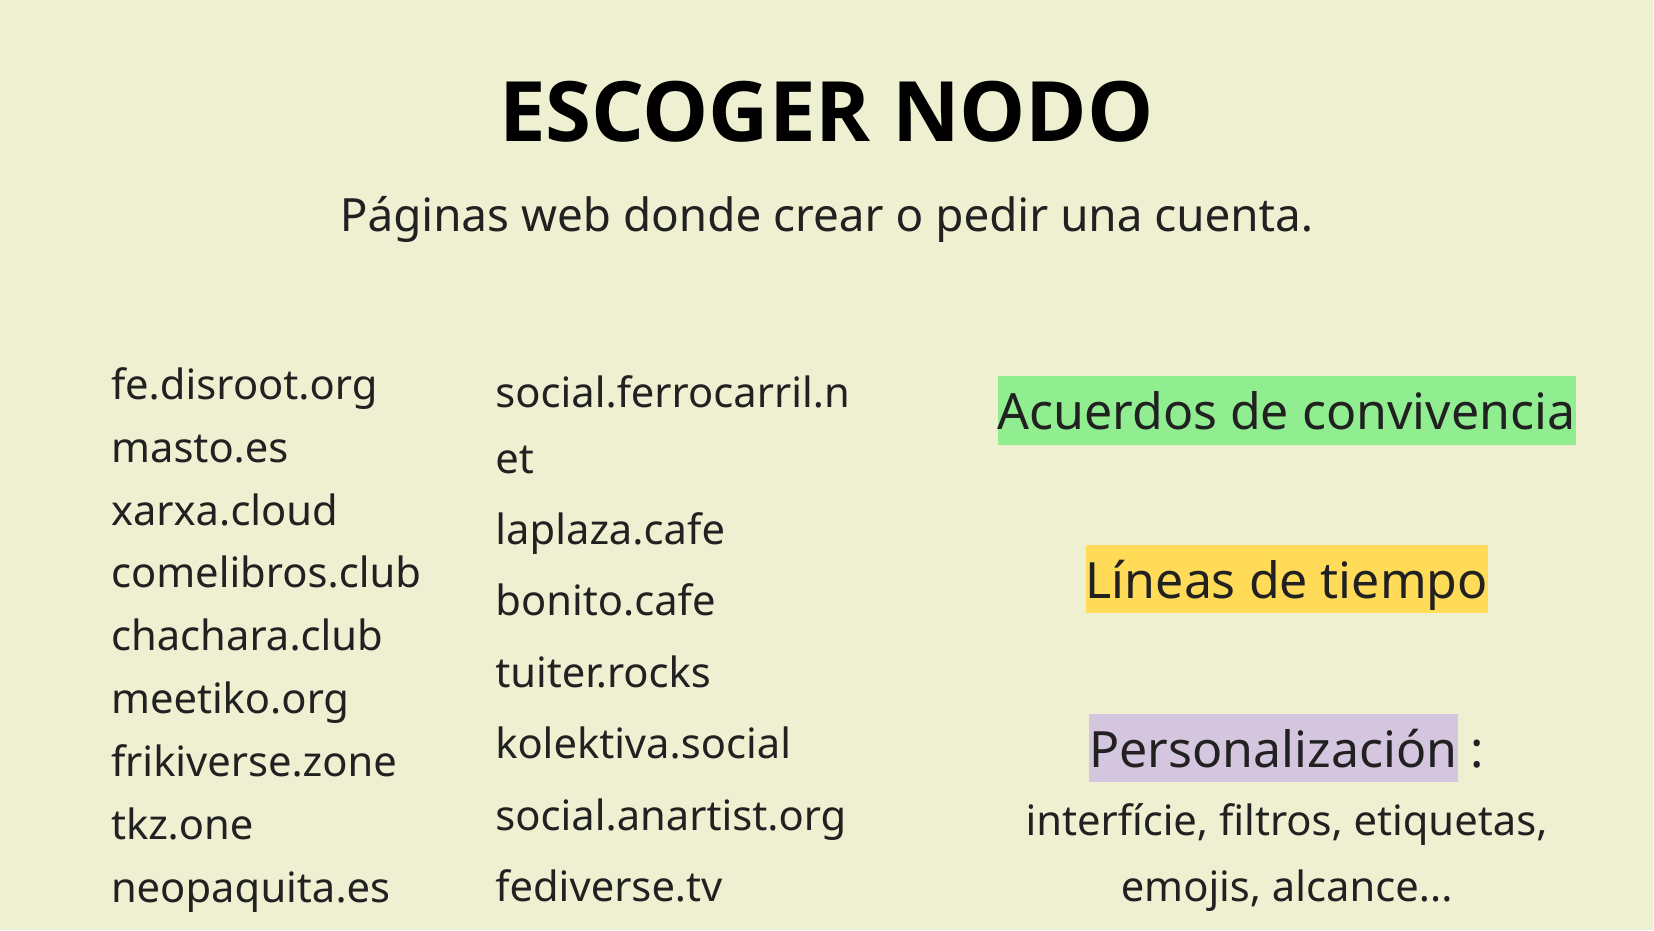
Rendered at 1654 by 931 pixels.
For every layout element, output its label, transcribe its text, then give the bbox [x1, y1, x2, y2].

text_box Páginas web donde crear o pedir una cuenta. [147, 174, 1506, 238]
text_box Acuerdos de convivencia Líneas de tiempo Personalización : interfície, filtros, etiquetas, emojis, alcance... [996, 366, 1577, 791]
title Escoger nodo [82, 31, 1571, 187]
text_box social.ferrocarril.net laplaza.cafe bonito.cafe tuiter.rocks kolektiva.social social.anartist.org fediverse.tv mastorol.es [514, 354, 869, 799]
text_box fe.disroot.org masto.es xarxa.cloud comelibros.club chachara.club meetiko.org frikiverse.zone tkz.one neopaquita.es [110, 354, 514, 889]
